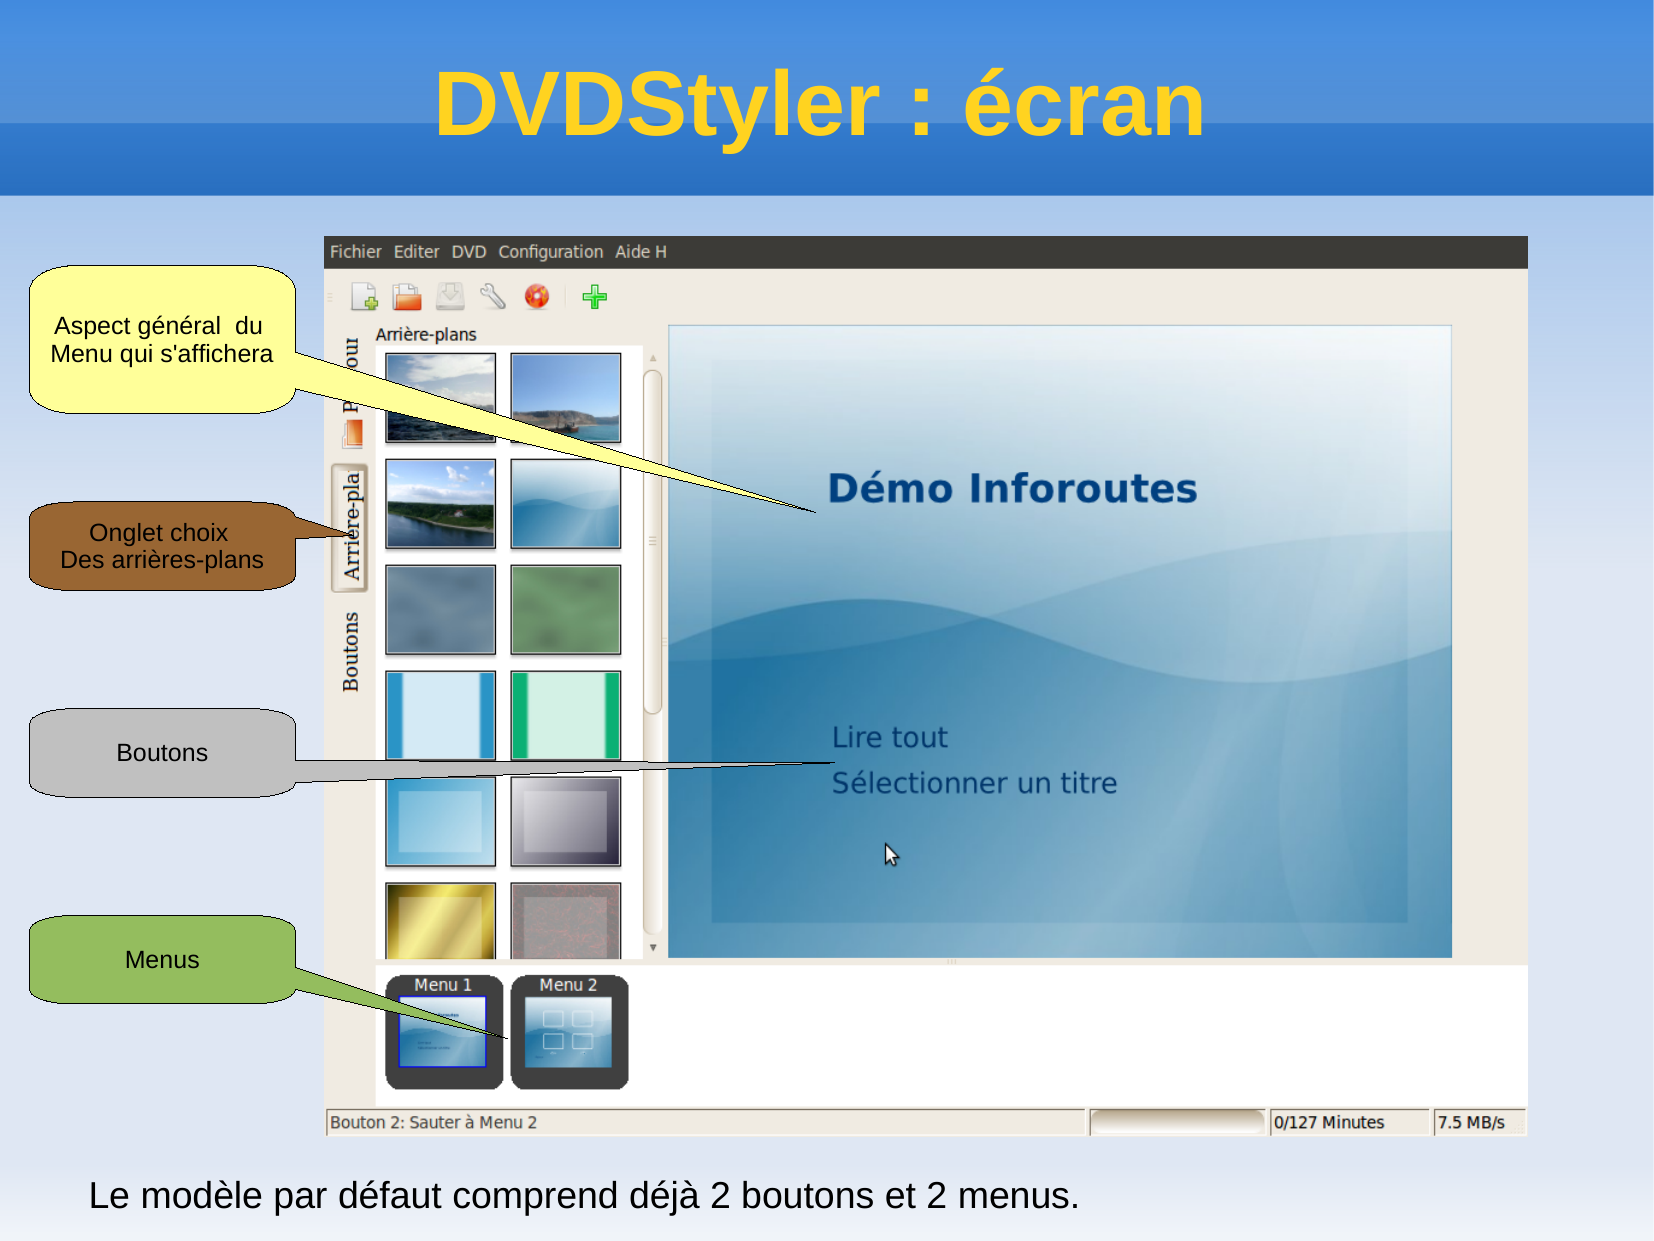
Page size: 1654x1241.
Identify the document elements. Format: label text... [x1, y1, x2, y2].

text_box Aspect général du Menu qui s'affichera [29, 265, 816, 513]
subtitle Le modèle par défaut comprend déjà 2 boutons et 2 menus. [88, 1151, 1241, 1241]
picture [0, 0, 1654, 1241]
text_box Boutons [29, 708, 835, 798]
text_box Onglet choix Des arrières-plans [29, 501, 354, 591]
text_box Menus [29, 915, 508, 1039]
title DVDStyler : écran [76, 0, 1565, 208]
